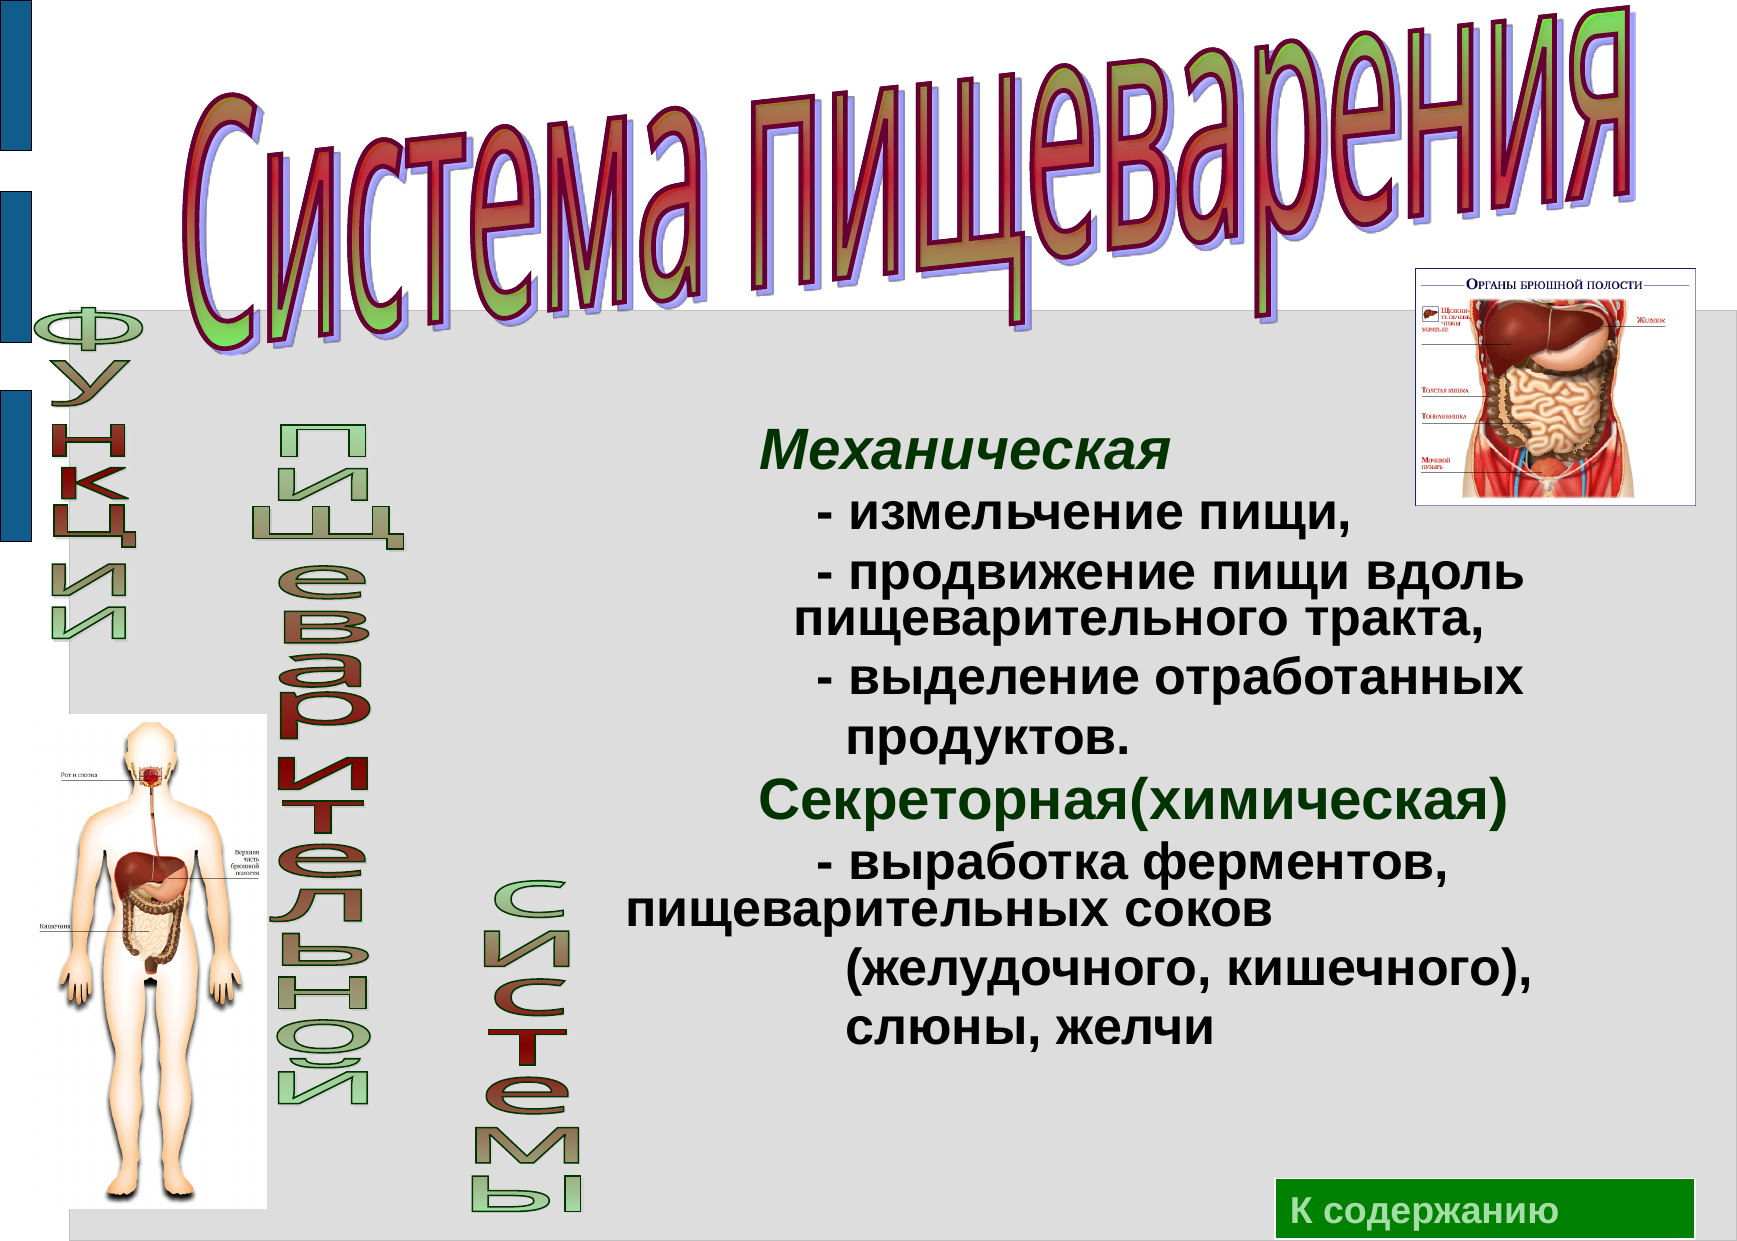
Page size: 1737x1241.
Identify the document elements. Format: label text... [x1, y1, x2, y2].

text_box Система пищеварения [1257, 40, 1319, 316]
text_box системы [488, 1029, 567, 1065]
picture [1415, 268, 1696, 506]
text_box Функции [52, 564, 126, 596]
text_box Функции [52, 607, 126, 639]
list Механическая - измельчение пищи, - продвижение пищи вдоль пищеварительного тракта, - выделение отработанных продуктов. Секреторная(химическая) - выработка ферментов, пищеварительных соков (желудочного, кишечного), слюны, желчи [608, 419, 1593, 1183]
text_box системы [486, 1077, 568, 1114]
text_box Система пищеварения [1333, 32, 1393, 225]
text_box пищеварительной [278, 757, 368, 790]
text_box пищеварительной [270, 889, 362, 922]
text_box пищеварительной [280, 692, 370, 739]
text_box пищеварительной [290, 1058, 360, 1068]
text_box пищеварительной [252, 506, 404, 550]
text_box пищеварительной [280, 424, 366, 457]
text_box Система пищеварения [1567, 7, 1628, 200]
text_box Система пищеварения [184, 94, 255, 349]
text_box системы [475, 1127, 579, 1163]
picture [34, 714, 267, 1209]
text_box пищеварительной [284, 611, 369, 643]
text_box Система пищеварения [1493, 15, 1555, 208]
text_box Система пищеварения [407, 134, 464, 324]
text_box Система пищеварения [1032, 65, 1092, 258]
text_box пищеварительной [282, 933, 369, 966]
text_box пищеварительной [279, 844, 365, 878]
text_box пищеварительной [279, 565, 365, 599]
text_box Система пищеварения [1410, 24, 1472, 217]
text_box системы [472, 1176, 550, 1212]
text_box пищеварительной [277, 1019, 370, 1053]
text_box Система пищеварения [753, 96, 813, 289]
text_box системы [495, 978, 565, 1016]
text_box Система пищеварения [472, 126, 533, 319]
text_box системы [484, 931, 569, 967]
text_box пищеварительной [279, 654, 361, 688]
text_box пищеварительной [278, 1071, 368, 1104]
text_box пищеварительной [278, 977, 367, 1009]
text_box Система пищеварения [269, 148, 332, 341]
text_box Функции [61, 467, 129, 499]
text_box Система пищеварения [641, 108, 699, 302]
text_box Система пищеварения [1179, 49, 1236, 243]
text_box системы [565, 1176, 581, 1212]
text_box Система пищеварения [1109, 60, 1168, 250]
text_box Система пищеварения [918, 74, 1023, 324]
text_box Система пищеварения [549, 116, 625, 310]
text_box пищеварительной [282, 801, 364, 833]
text_box К содержанию [1275, 1178, 1696, 1240]
text_box Функции [34, 307, 143, 351]
text_box Система пищеварения [834, 87, 896, 279]
text_box Функции [50, 360, 130, 406]
text_box пищеварительной [278, 468, 368, 501]
text_box Функции [52, 424, 125, 456]
text_box Функции [53, 505, 136, 548]
text_box системы [495, 880, 565, 918]
text_box Система пищеварения [349, 139, 401, 332]
